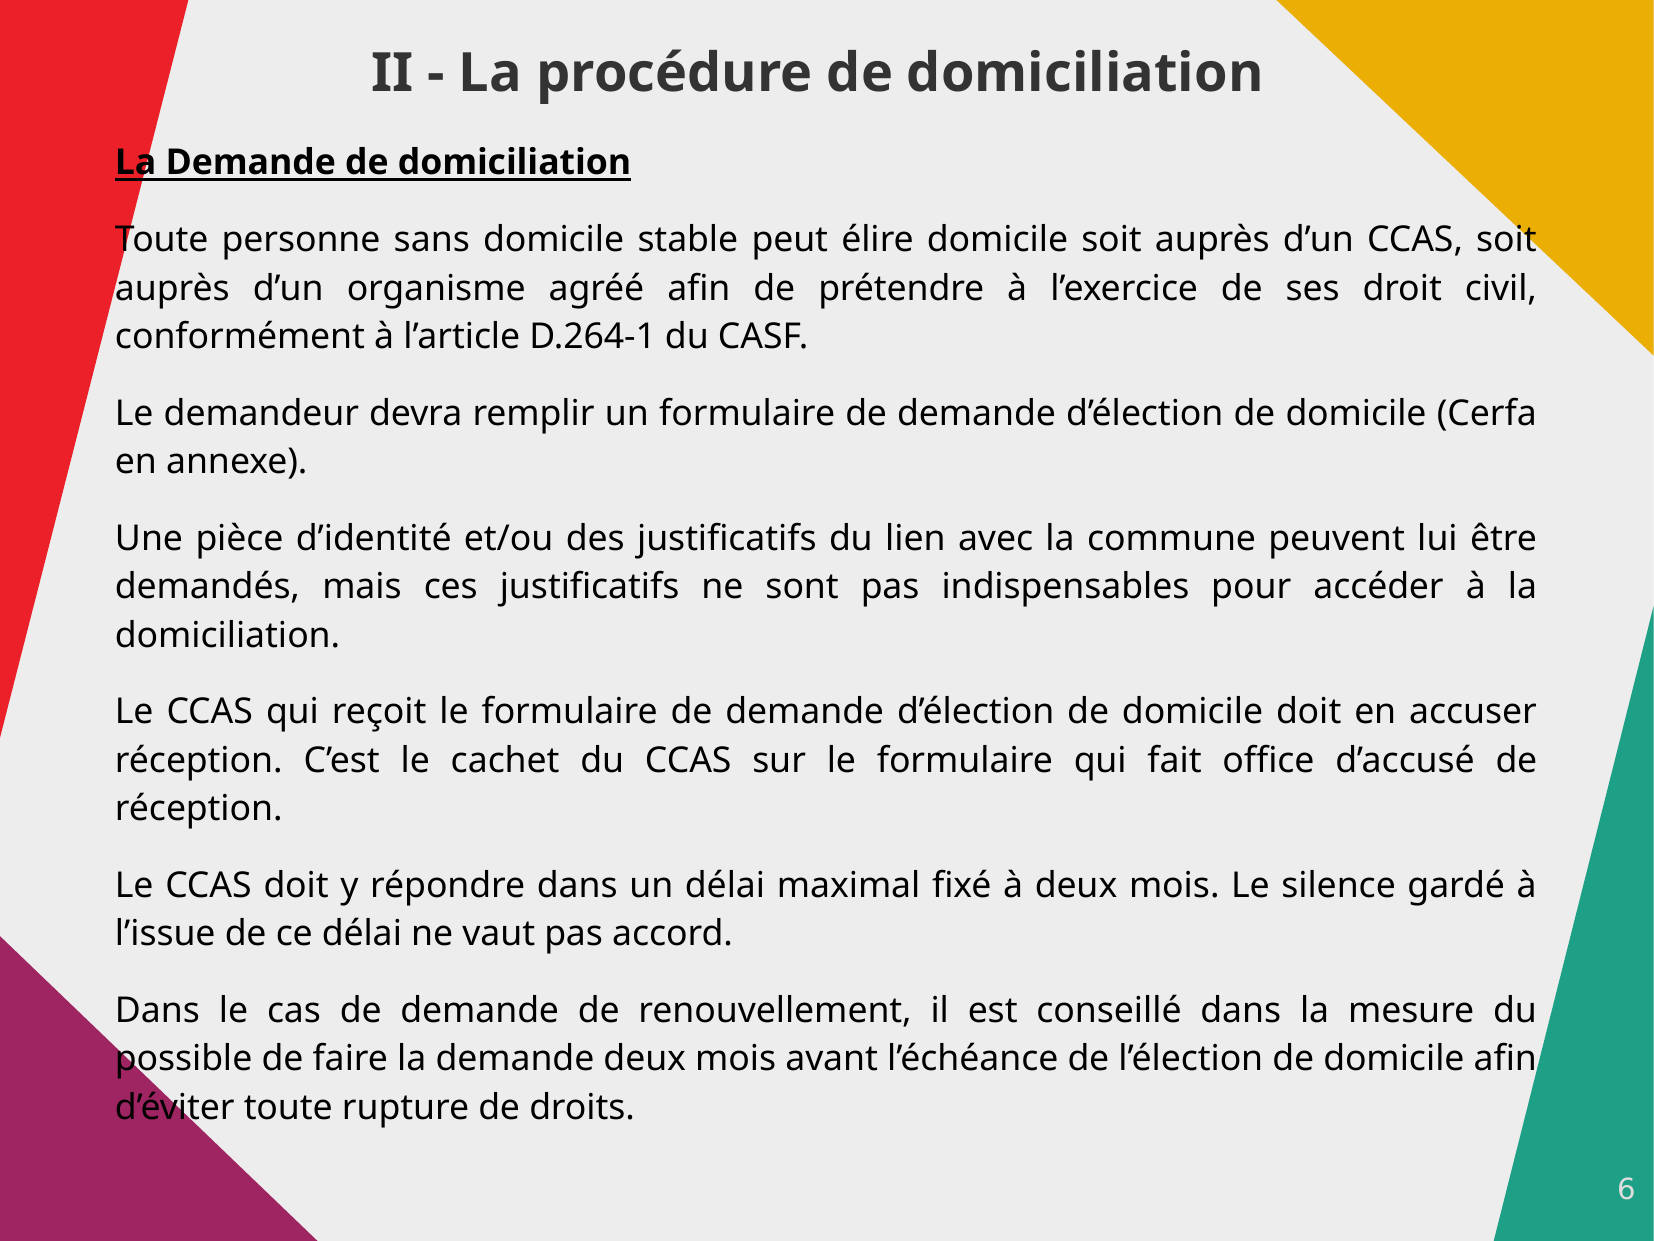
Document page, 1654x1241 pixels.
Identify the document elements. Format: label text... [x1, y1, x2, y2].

title II - La procédure de domiciliation [106, 31, 1530, 110]
list La Demande de domiciliation Toute personne sans domicile stable peut élire domicile soit auprès d’un CCAS, soit auprès d’un organisme agréé afin de prétendre à l’exercice de ses droit civil, conformément à l’article D.264-1 du CASF. Le demandeur devra remplir un formulaire de demande d’élection de domicile (Cerfa en annexe). Une pièce d’identité et/ou des justificatifs du lien avec la commune peuvent lui être demandés, mais ces justificatifs ne sont pas indispensables pour accéder à la domiciliation. Le CCAS qui reçoit le formulaire de demande d’élection de domicile doit en accuser réception. C’est le cachet du CCAS sur le formulaire qui fait office d’accusé de réception. Le CCAS doit y répondre dans un délai maximal fixé à deux mois. Le silence gardé à l’issue de ce délai ne vaut pas accord. Dans le cas de demande de renouvellement, il est conseillé dans la mesure du possible de faire la demande deux mois avant l’échéance de l’élection de domicile afin d’éviter toute rupture de droits. [114, 137, 1539, 1133]
